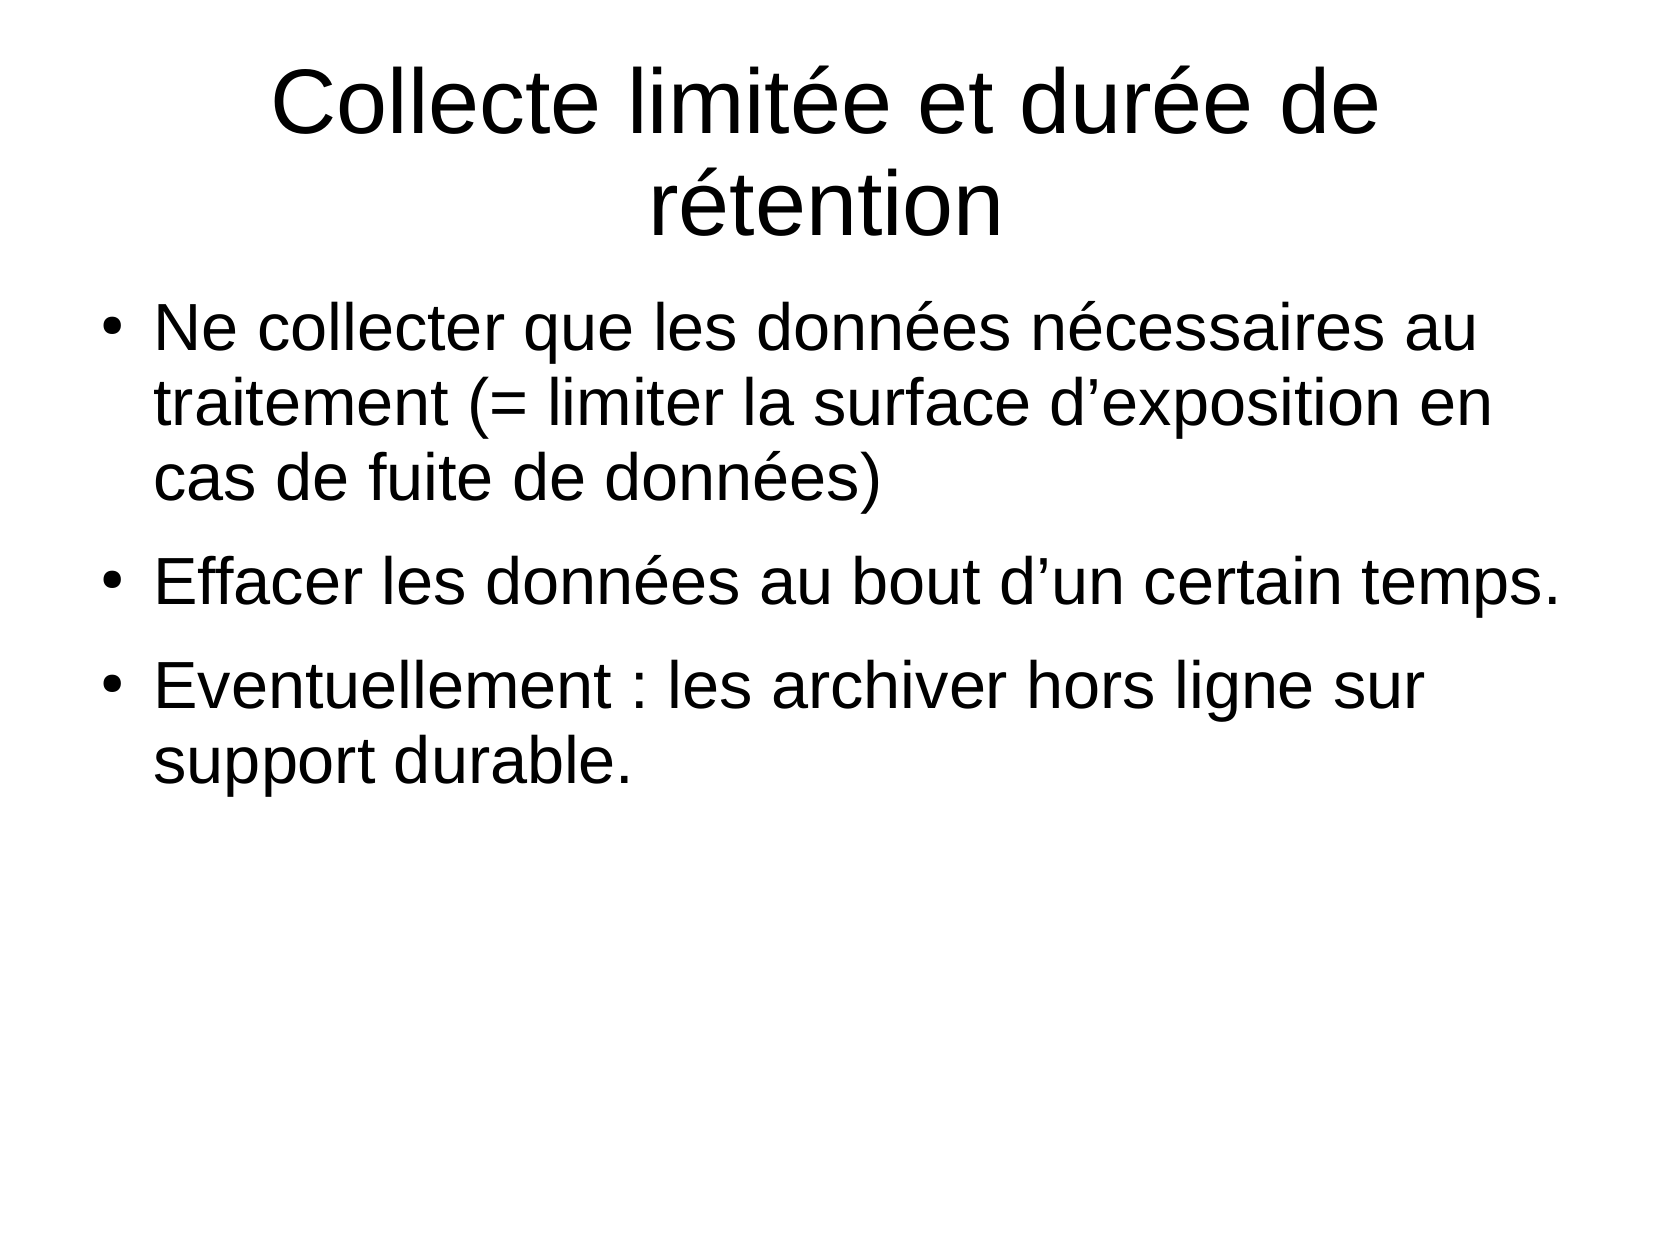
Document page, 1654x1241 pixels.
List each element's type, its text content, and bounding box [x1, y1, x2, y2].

list Ne collecter que les données nécessaires au traitement (= limiter la surface d’exposition en cas de fuite de données) Effacer les données au bout d’un certain temps. Eventuellement : les archiver hors ligne sur support durable. [82, 290, 1571, 1010]
title Collecte limitée et durée de rétention [82, 49, 1571, 257]
